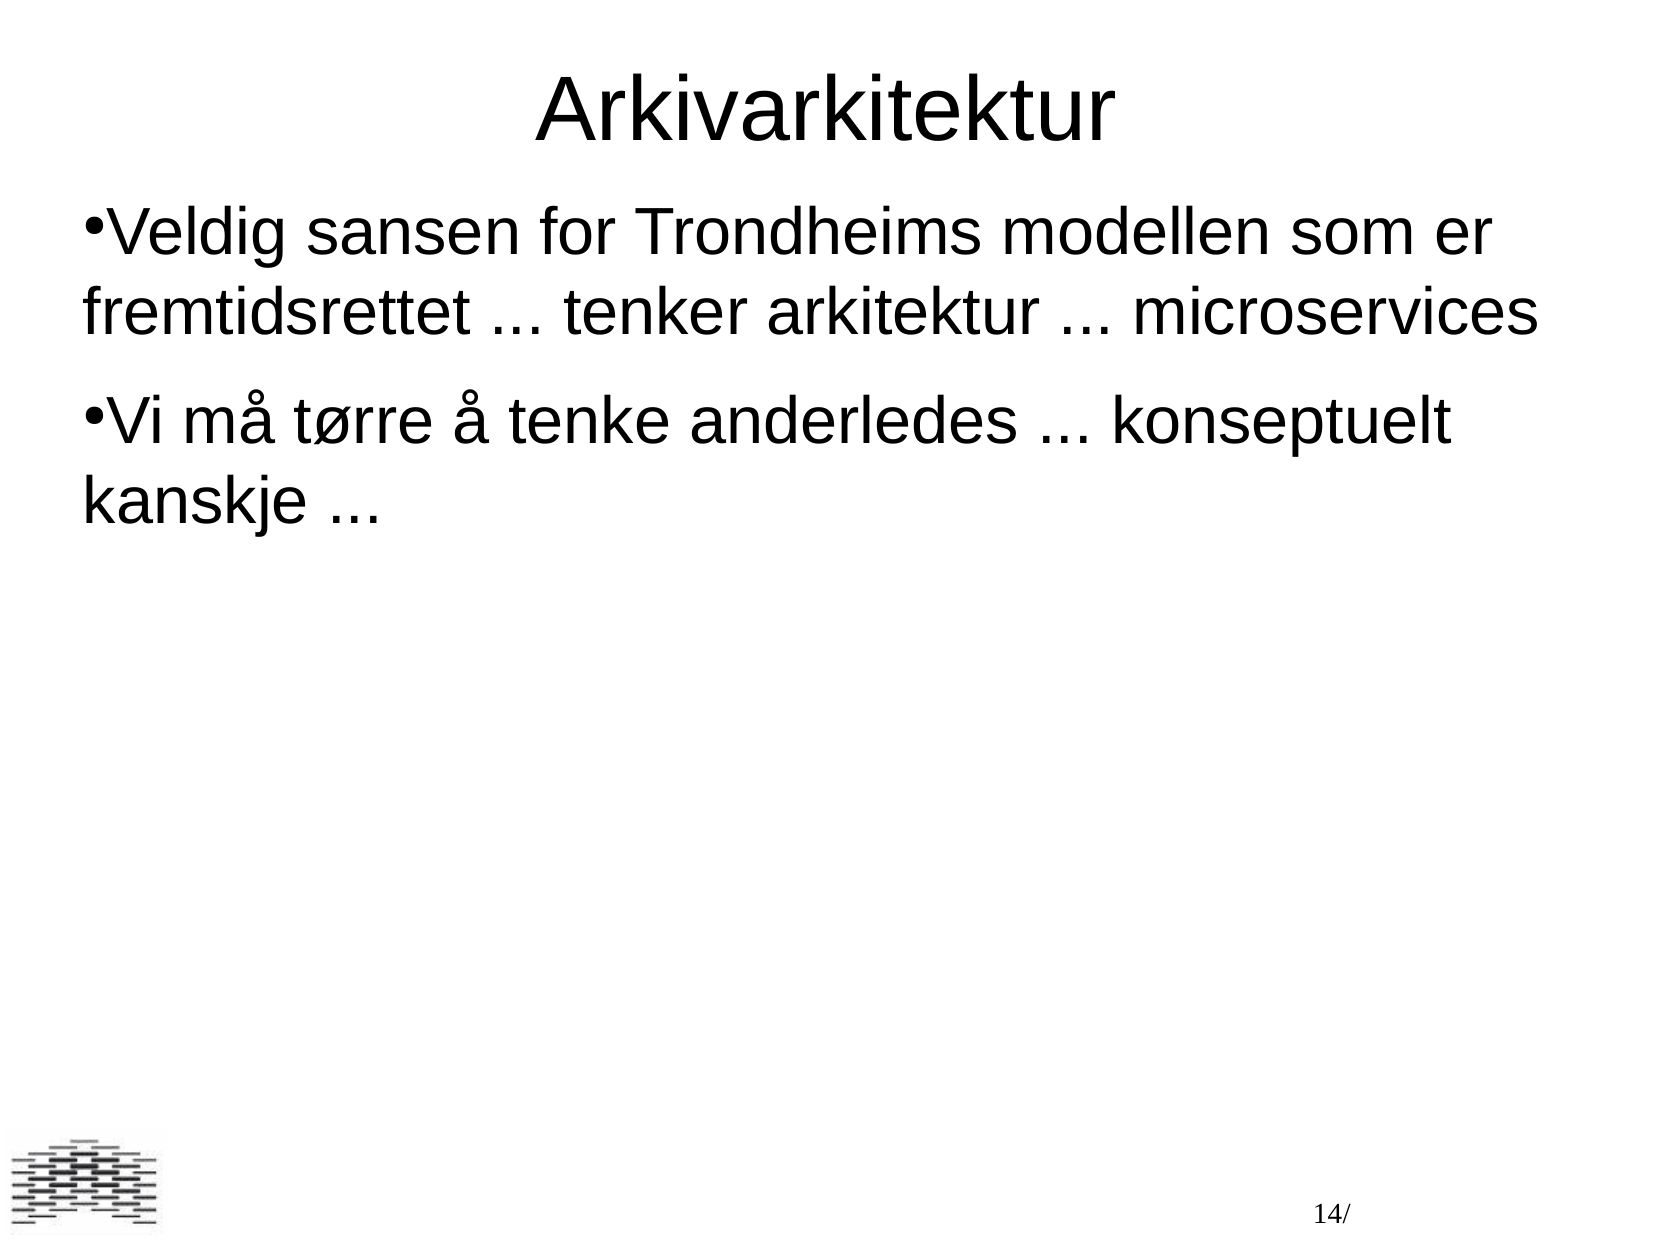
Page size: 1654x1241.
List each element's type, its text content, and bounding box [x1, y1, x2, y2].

title Arkivarkitektur [82, 48, 1571, 152]
list Veldig sansen for Trondheims modellen som er fremtidsrettet ... tenker arkitektur ... microservices Vi må tørre å tenke anderledes ... konseptuelt kanskje ... [82, 187, 1571, 1138]
